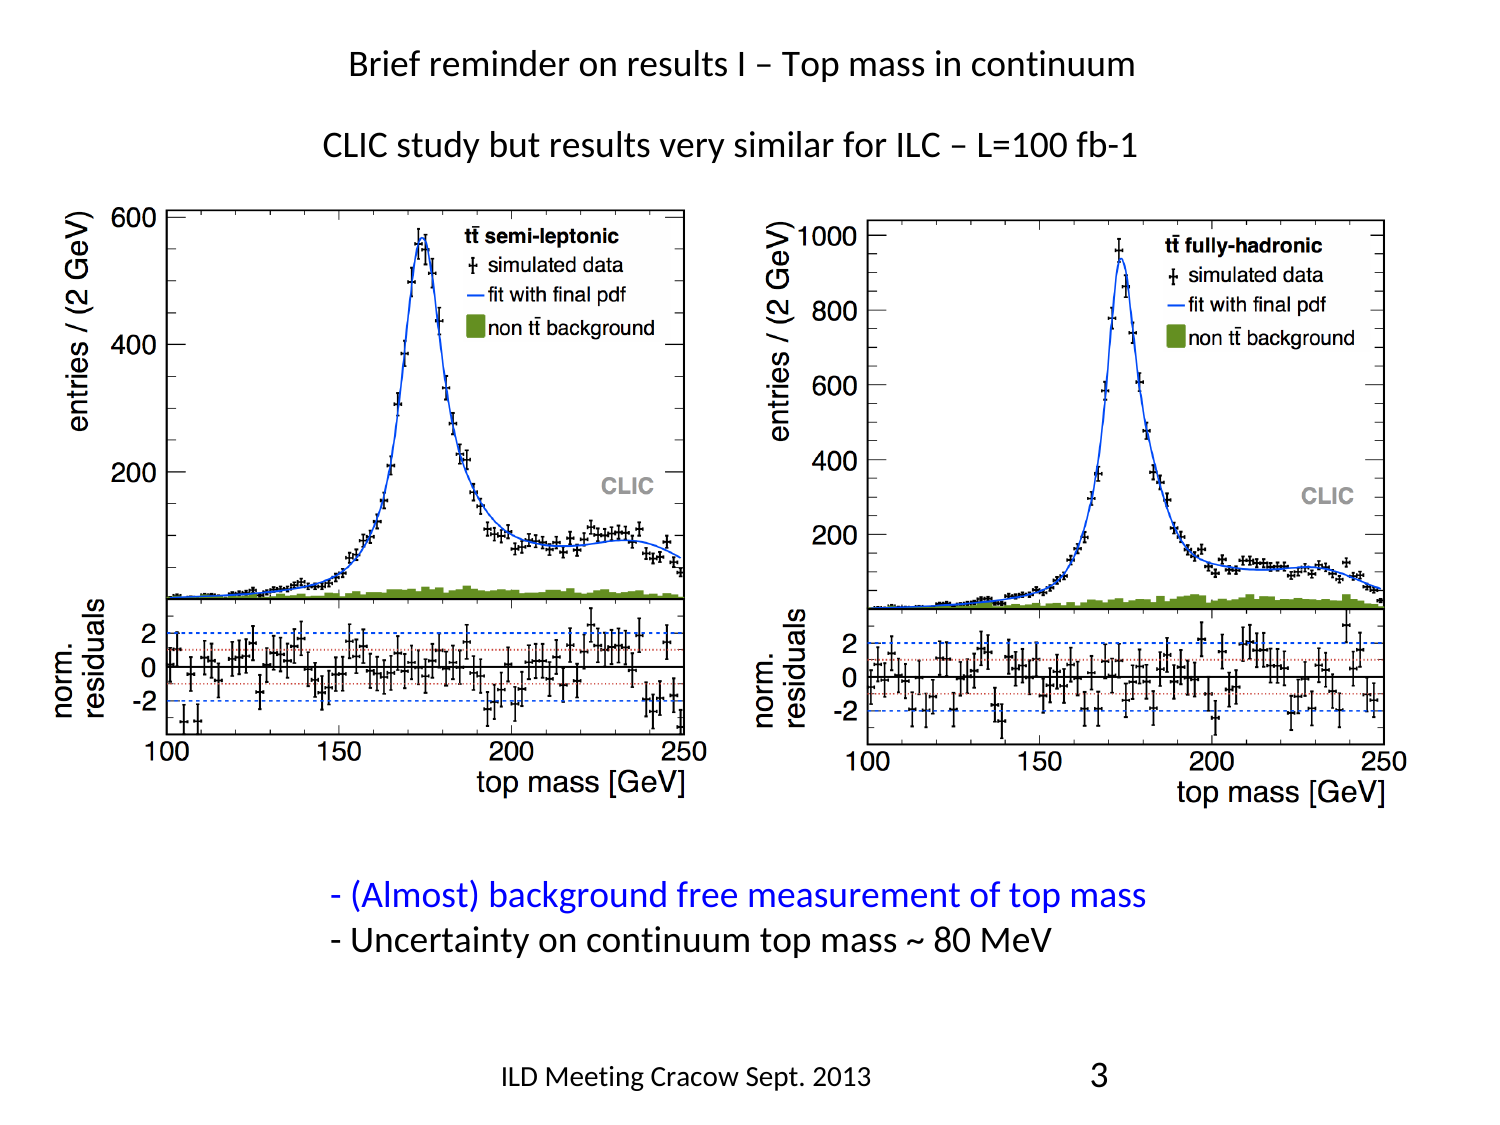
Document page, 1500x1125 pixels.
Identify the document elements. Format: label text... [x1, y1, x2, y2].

text_box CLIC study but results very similar for ILC – L=100 fb-1 [307, 112, 1162, 173]
picture [750, 187, 1439, 817]
text_box - (Almost) background free measurement of top mass - Uncertainty on continuum top mass ~ 80 MeV [315, 862, 1163, 1013]
picture [49, 177, 739, 807]
text_box Brief reminder on results I – Top mass in continuum [333, 31, 1160, 92]
